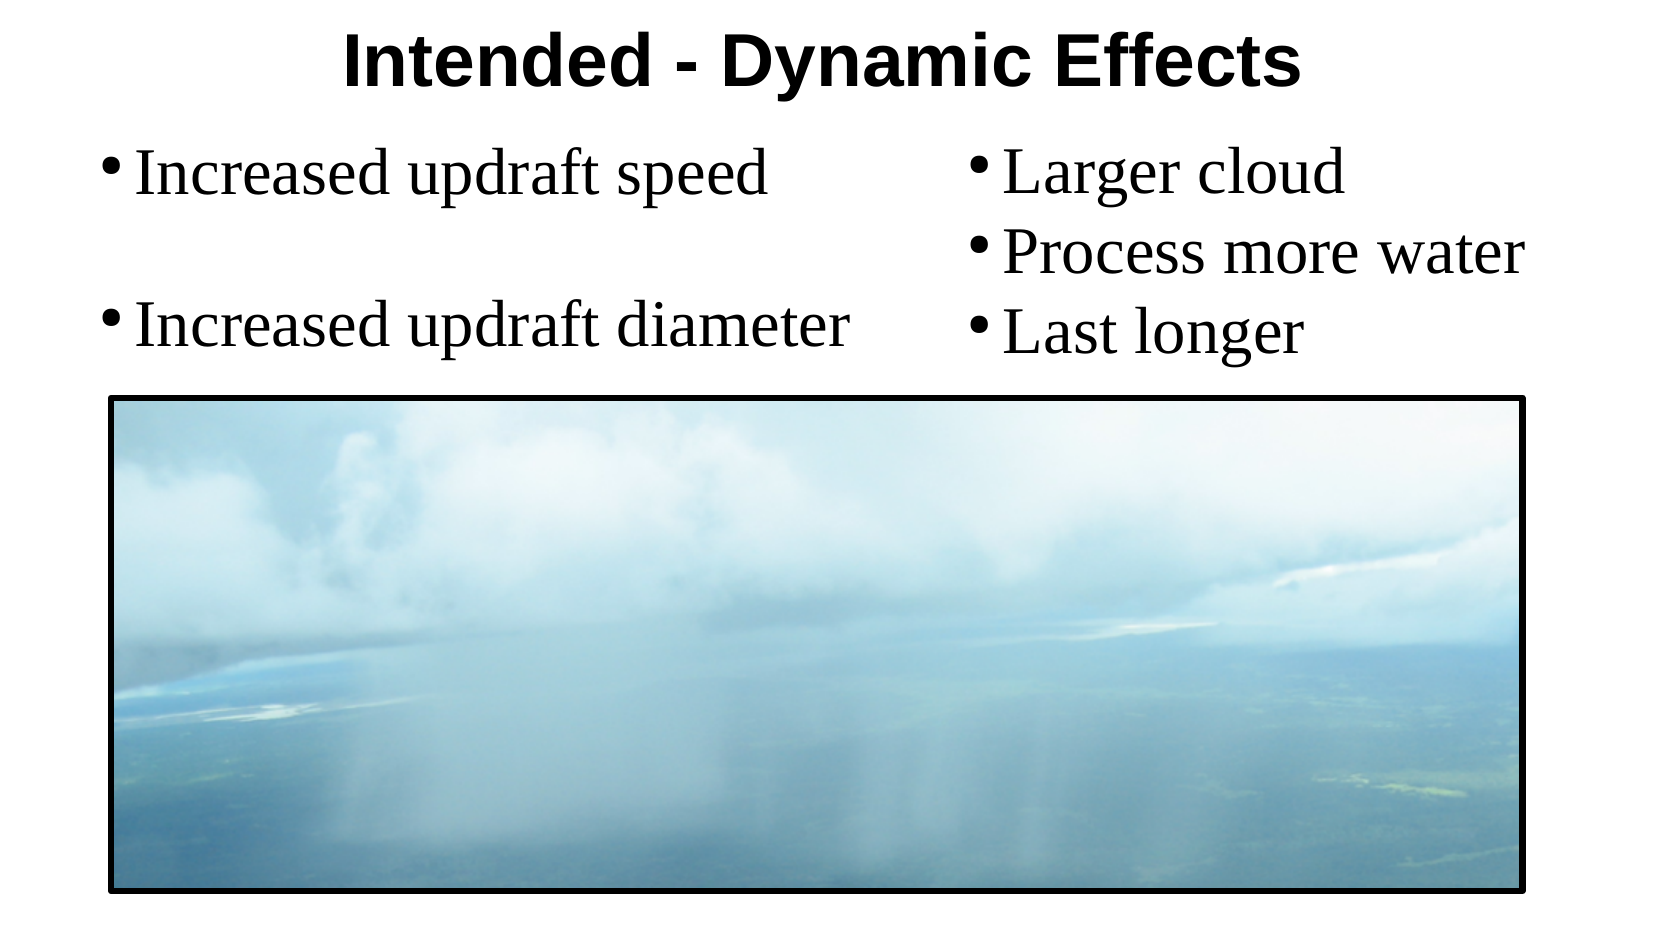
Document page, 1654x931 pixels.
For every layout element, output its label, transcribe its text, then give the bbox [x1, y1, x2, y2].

text_box Increased updraft speed Increased updraft diameter [84, 120, 889, 367]
text_box Larger cloud Process more water Last longer [928, 125, 1566, 388]
picture [114, 400, 1520, 889]
title Intended - Dynamic Effects [0, 5, 1651, 107]
